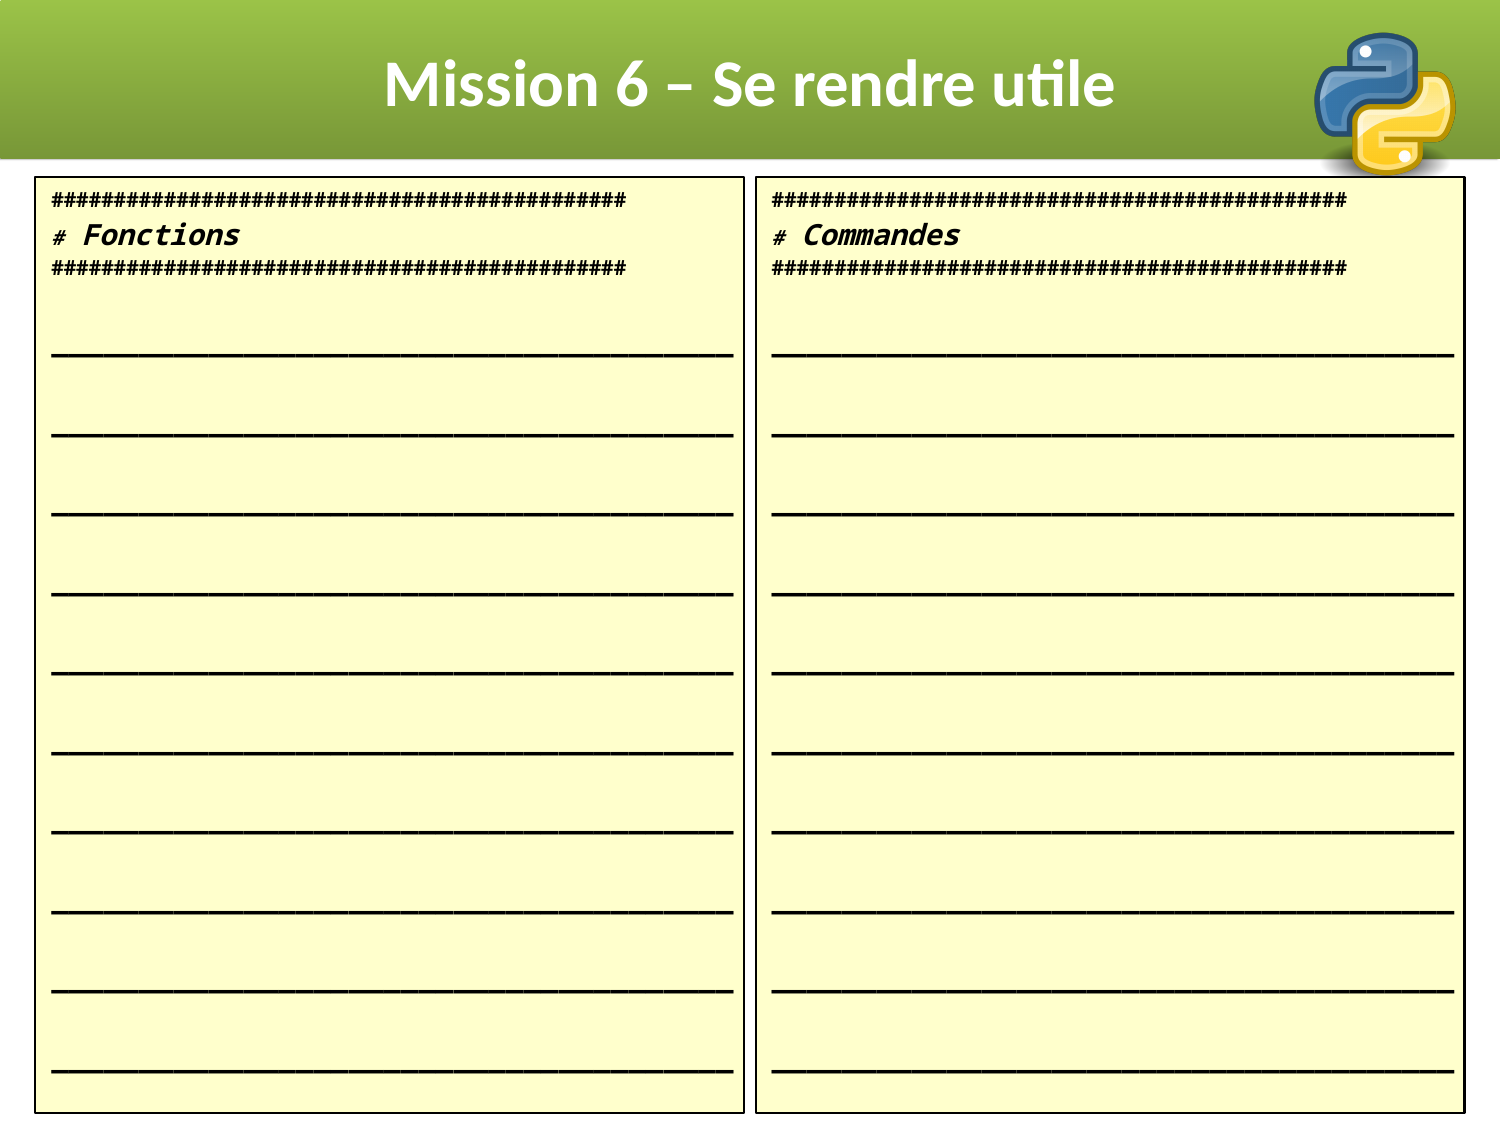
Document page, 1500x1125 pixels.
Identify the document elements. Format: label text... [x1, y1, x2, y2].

picture [1305, 29, 1465, 177]
text_box ############################################## # Fonctions ############################################## _______________________________________ _______________________________________ _______________________________________ _______________________________________ _______________________________________ _______________________________________ _______________________________________ _______________________________________ _______________________________________ _______________________________________ _______________________________________ _______________________________________ _______________________________________ _______________________________________ [35, 177, 745, 1114]
text_box Mission 6 – Se rendre utile [0, 0, 1500, 159]
text_box ############################################## # Commandes ############################################## _______________________________________ _______________________________________ _______________________________________ _______________________________________ _______________________________________ _______________________________________ _______________________________________ _______________________________________ _______________________________________ _______________________________________ _______________________________________ _______________________________________ _______________________________________ _______________________________________ [755, 177, 1465, 1114]
